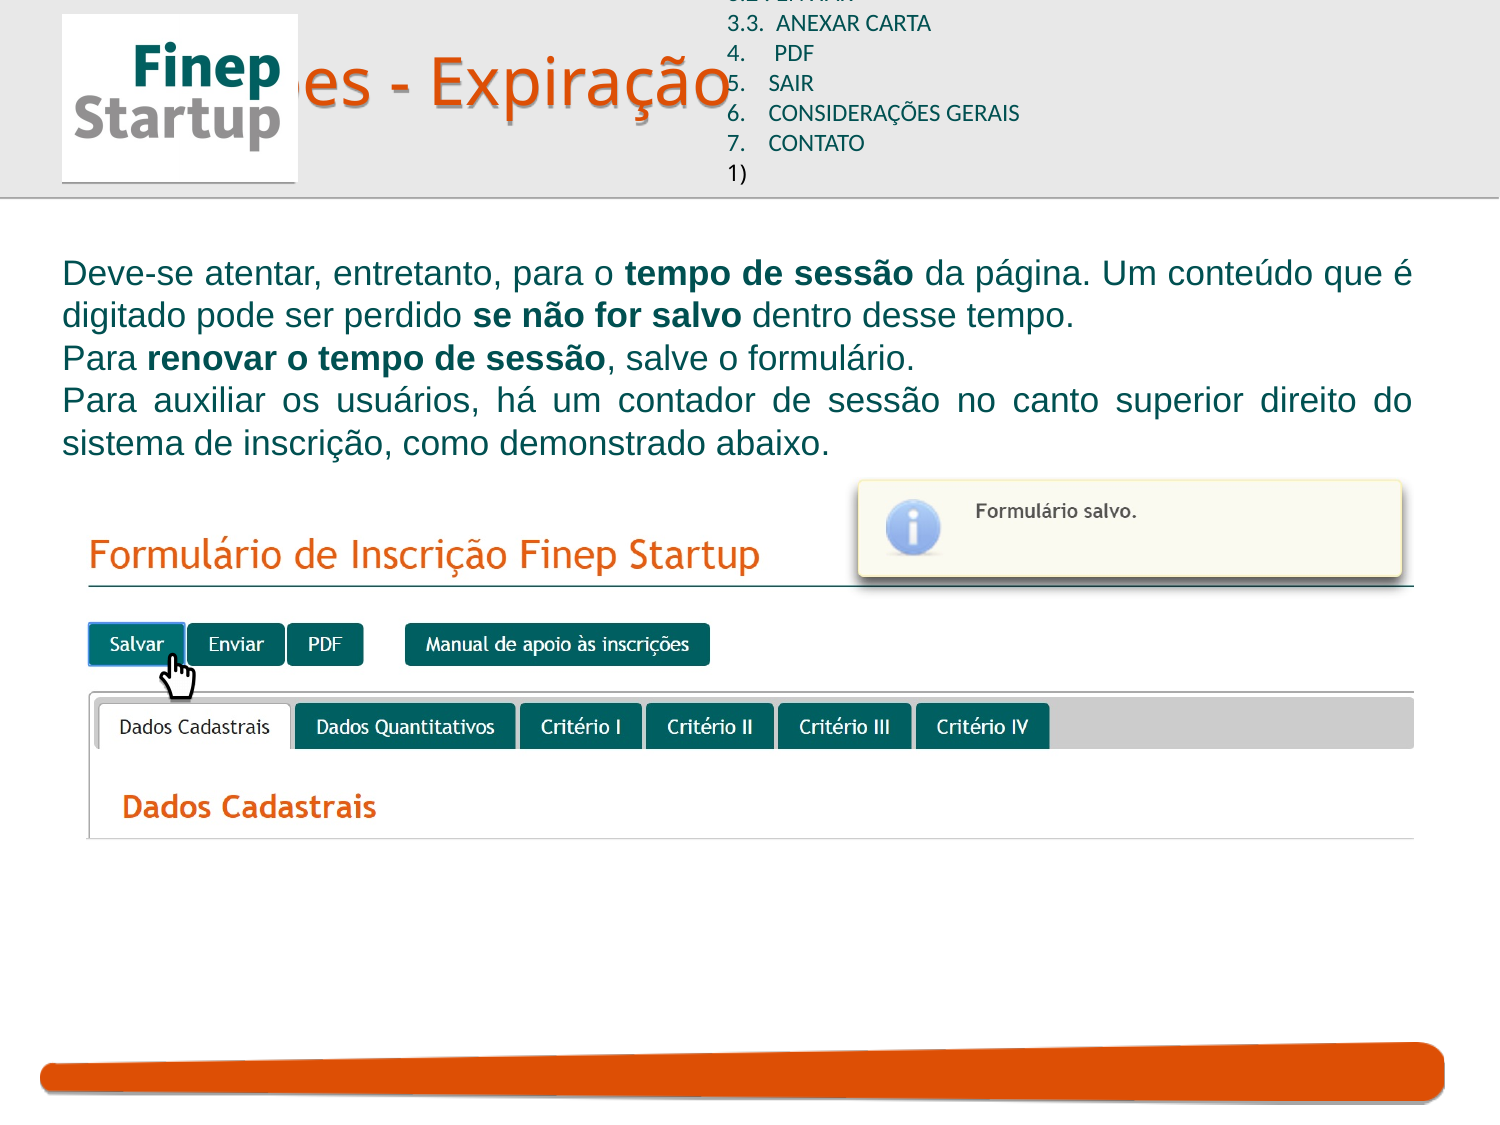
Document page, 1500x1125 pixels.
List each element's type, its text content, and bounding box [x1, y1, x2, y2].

picture [62, 14, 298, 182]
text_box Deve-se atentar, entretanto, para o tempo de sessão da página. Um conteúdo que é digitado pode ser perdido se não for salvo dentro desse tempo. Para renovar o tempo de sessão, salve o formulário. Para auxiliar os usuários, há um contador de sessão no canto superior direito do sistema de inscrição, como demonstrado abaixo. [47, 242, 1450, 470]
text_box 1. 1º ACESSO 2. CADASTRO 3. BOTÕES DO FORMULÁRIO 3.1. SALVAR 3.2 . ENVIAR 3.3. ANEXAR CARTA 4. PDF 5. SAIR 6. CONSIDERAÇÕES GERAIS 7. CONTATO [712, 0, 1480, 195]
picture [86, 477, 1414, 838]
